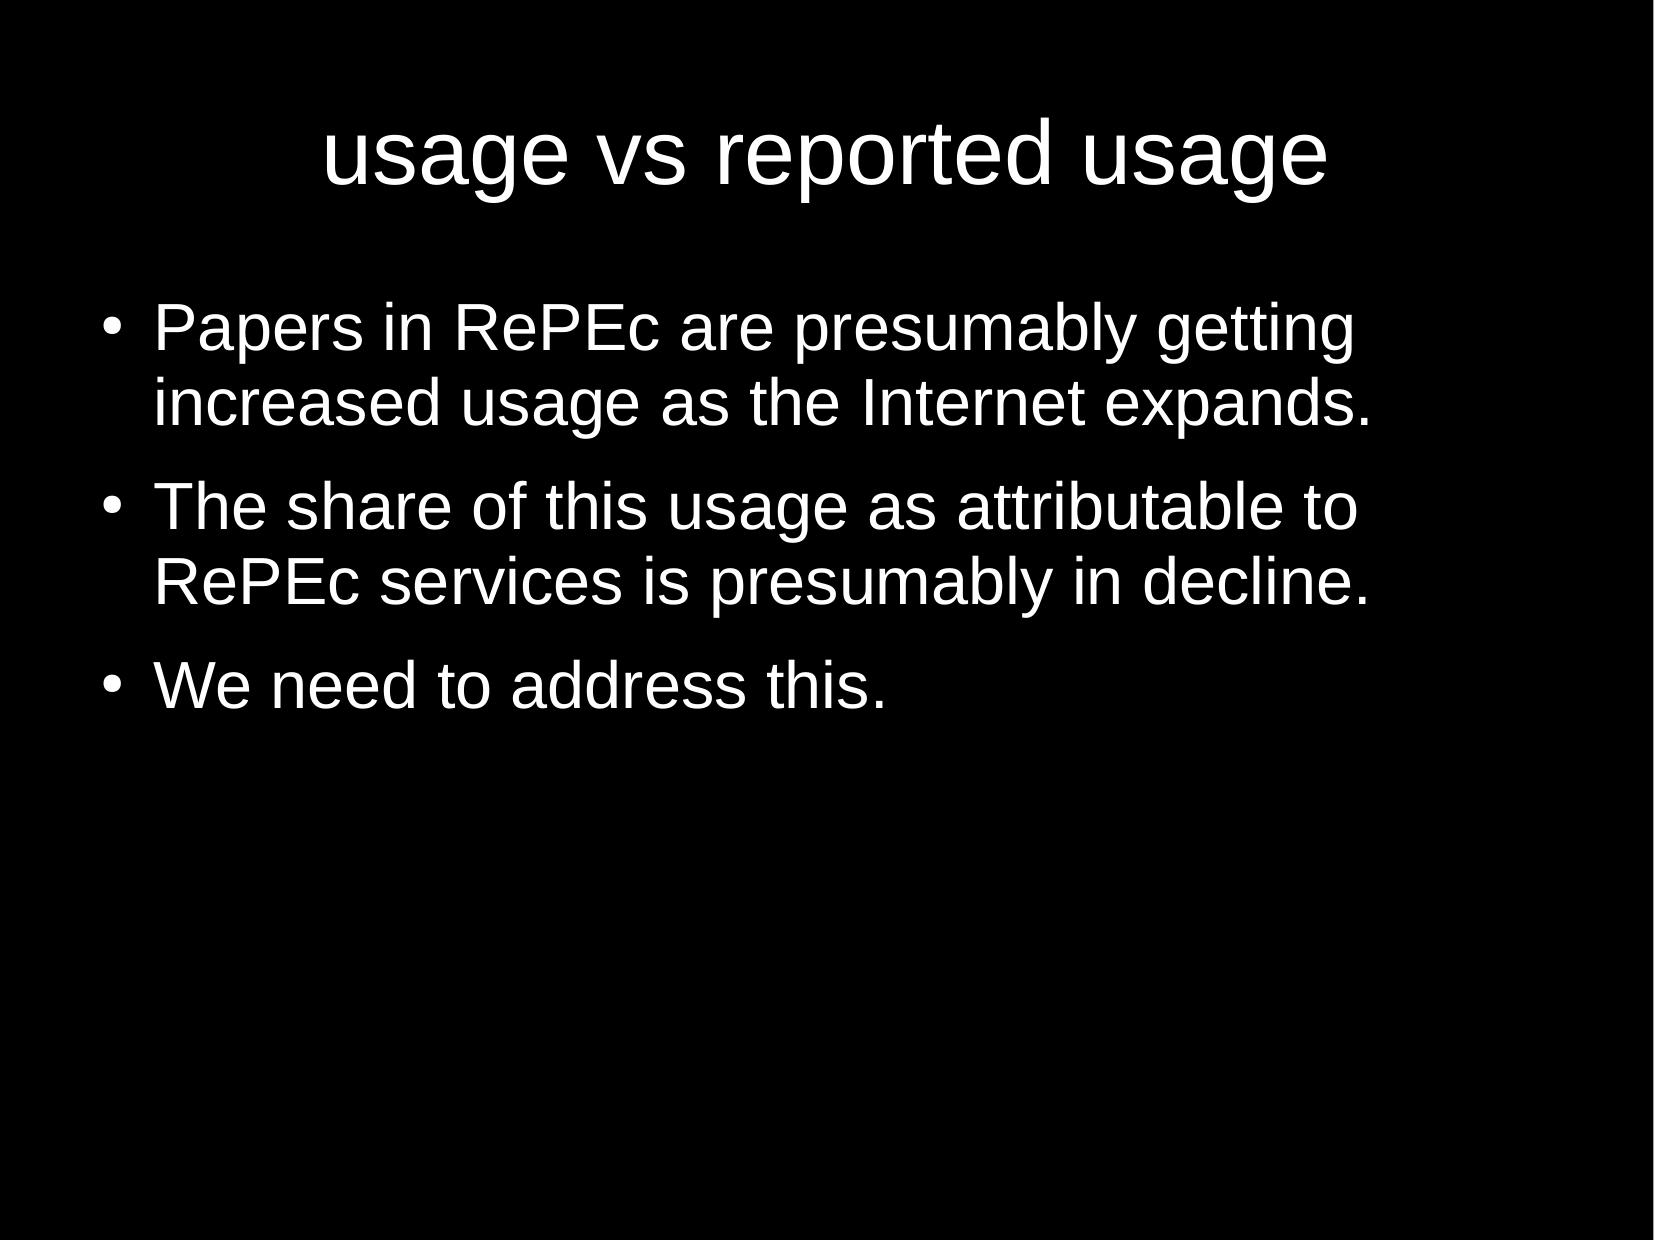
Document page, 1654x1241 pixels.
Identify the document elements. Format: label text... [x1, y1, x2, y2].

list Papers in RePEc are presumably getting increased usage as the Internet expands. The share of this usage as attributable to RePEc services is presumably in decline. We need to address this. [82, 290, 1571, 1010]
title usage vs reported usage [82, 49, 1571, 257]
